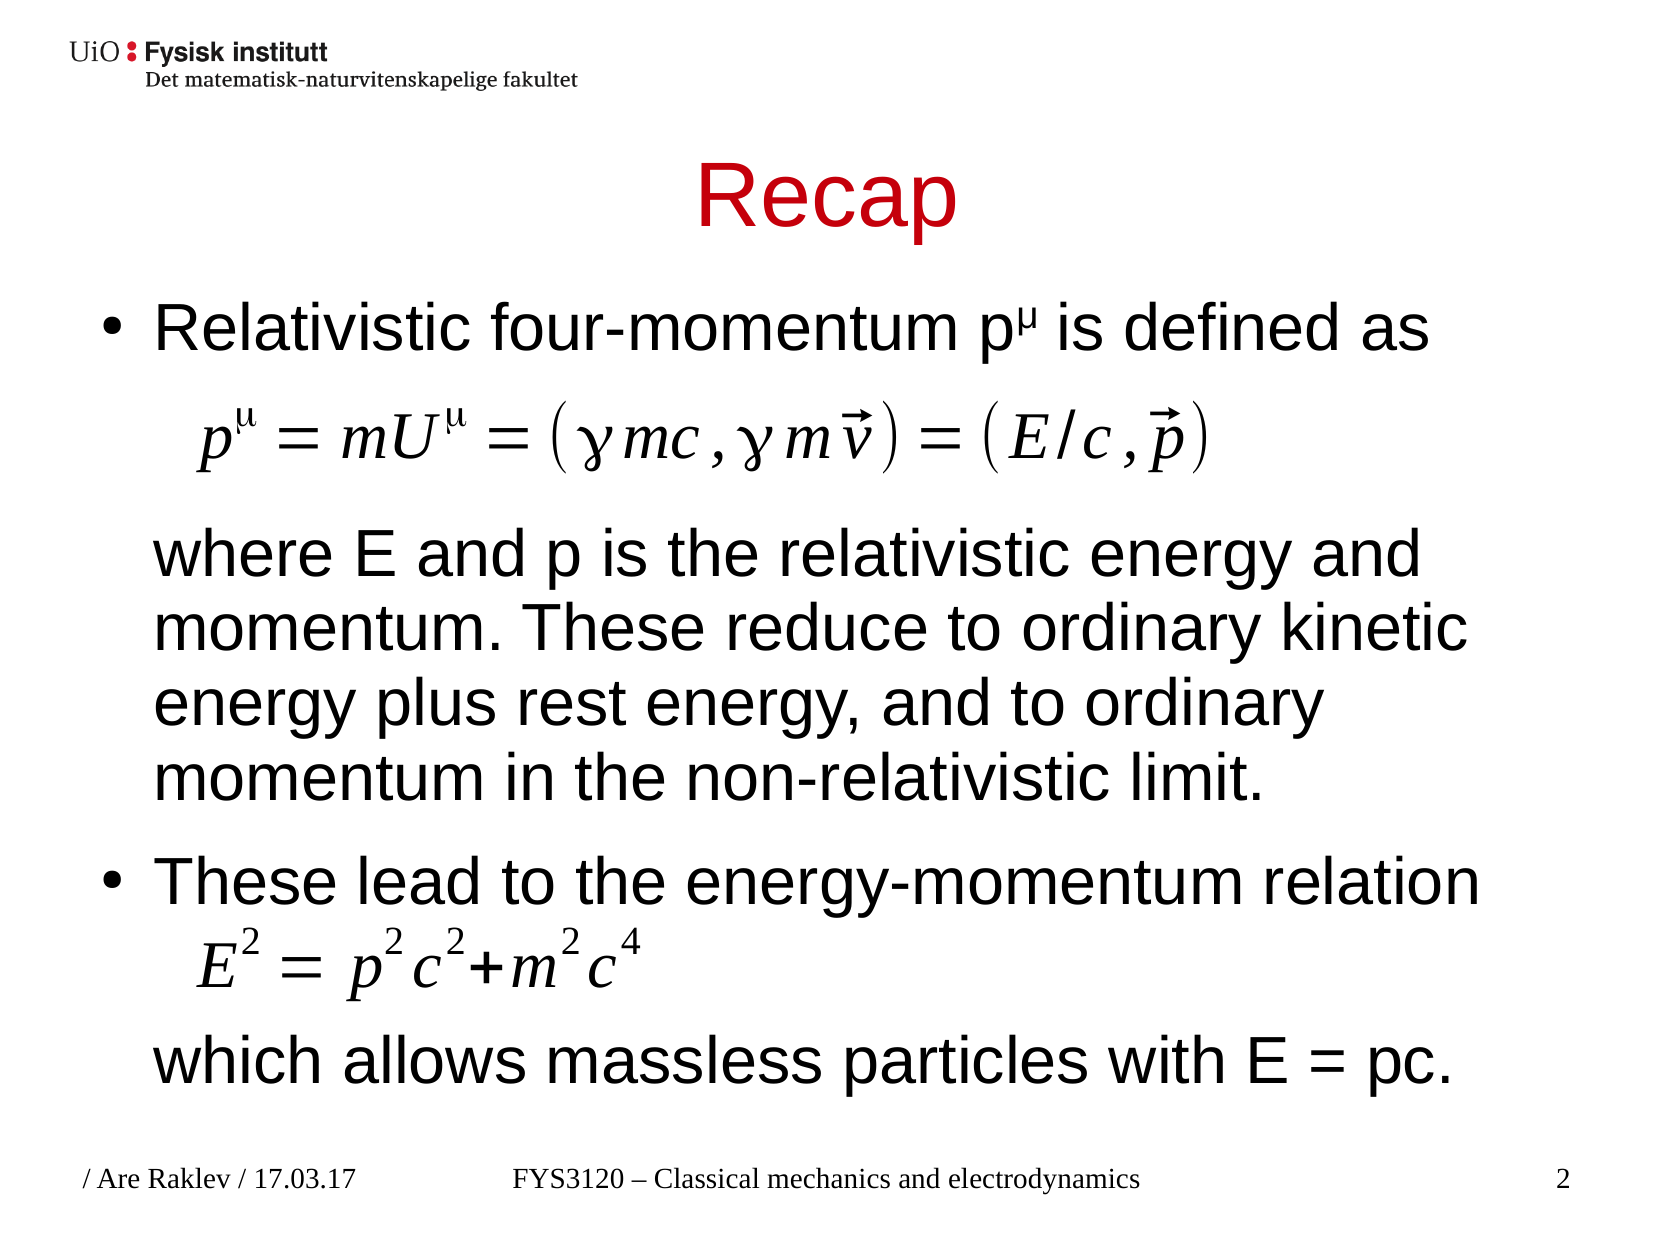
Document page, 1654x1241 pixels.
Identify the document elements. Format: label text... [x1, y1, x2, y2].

chart [187, 398, 1219, 479]
chart [187, 919, 649, 1003]
picture [68, 37, 581, 93]
title Recap [82, 90, 1571, 290]
list Relativistic four-momentum pμ is defined as where E and p is the relativistic energy and momentum. These reduce to ordinary kinetic energy plus rest energy, and to ordinary momentum in the non-relativistic limit. These lead to the energy-momentum relation which allows massless particles with E = pc. [82, 290, 1571, 1147]
